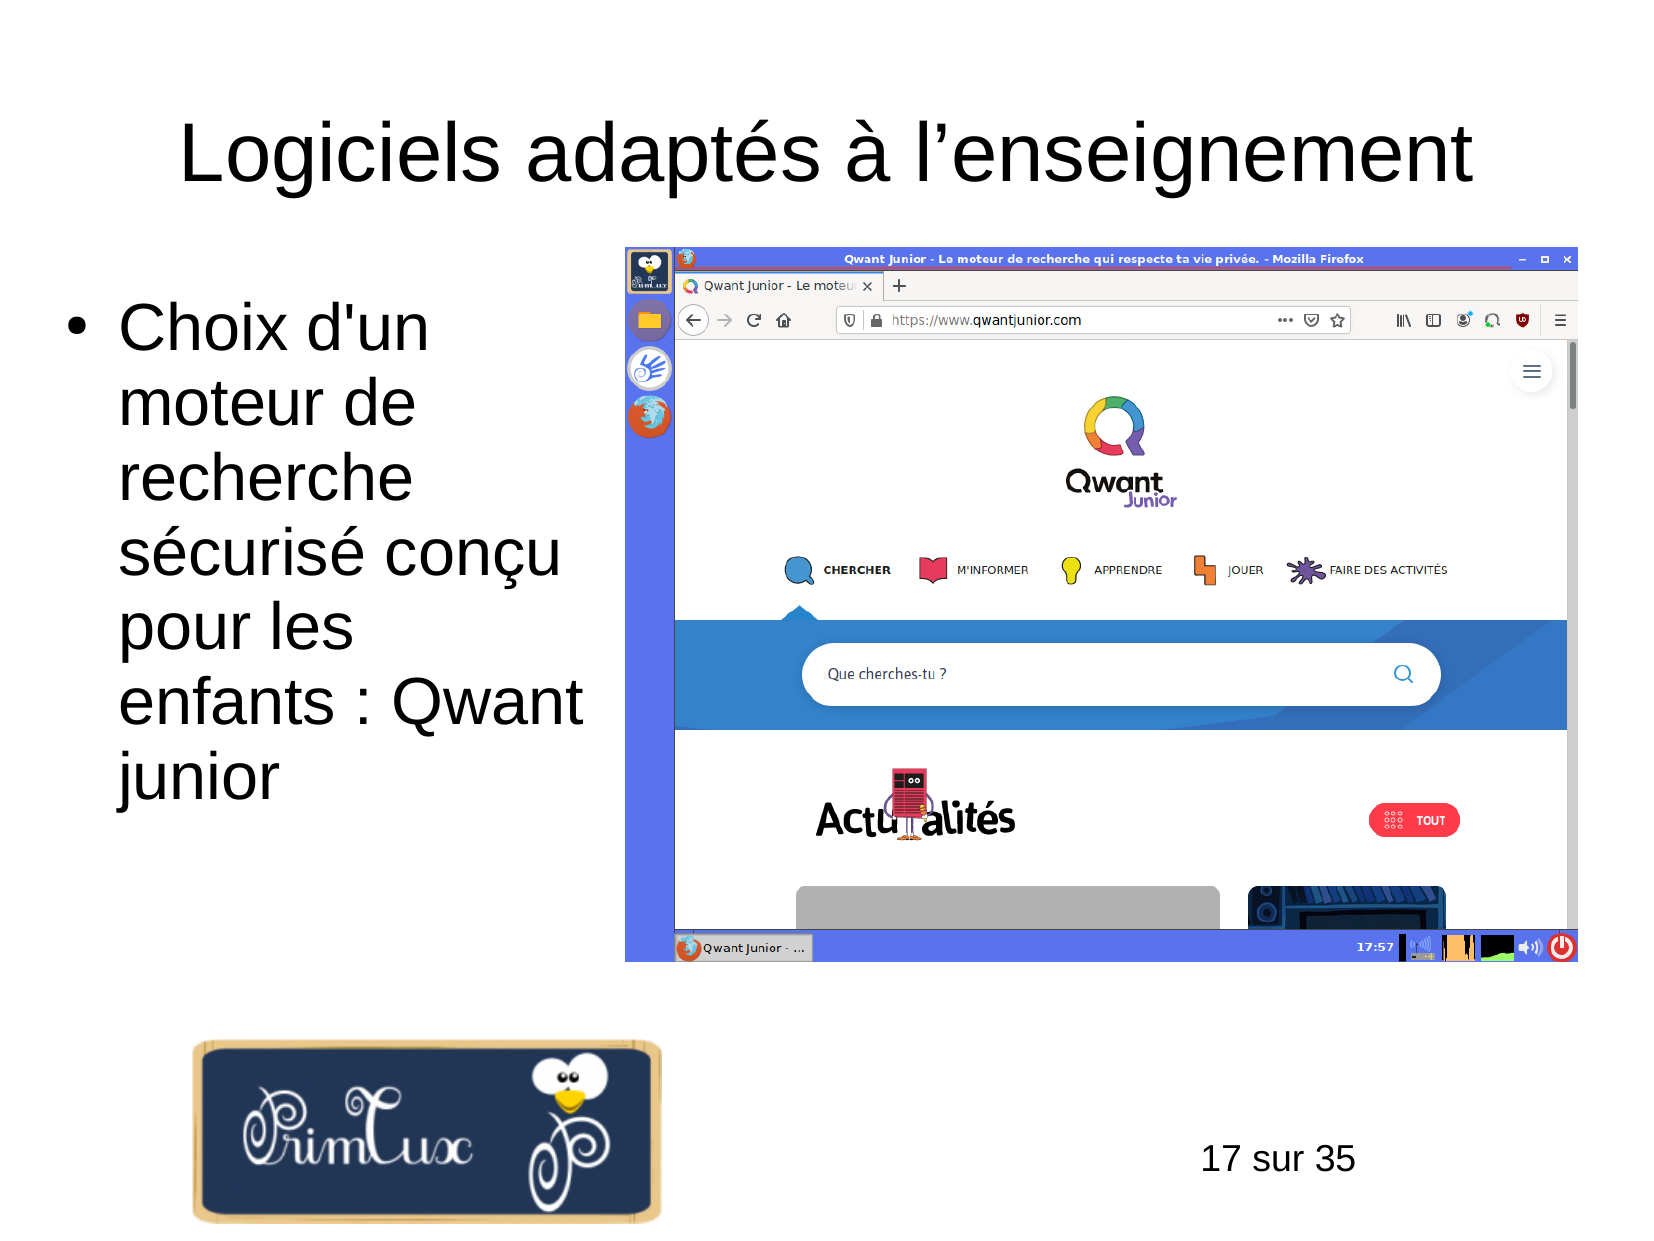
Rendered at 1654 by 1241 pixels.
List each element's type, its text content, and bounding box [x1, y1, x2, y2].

picture [192, 1039, 662, 1224]
list Choix d'un moteur de recherche sécurisé conçu pour les enfants : Qwant junior [47, 290, 591, 1010]
title Logiciels adaptés à l’enseignement [82, 49, 1571, 257]
picture [625, 247, 1578, 962]
